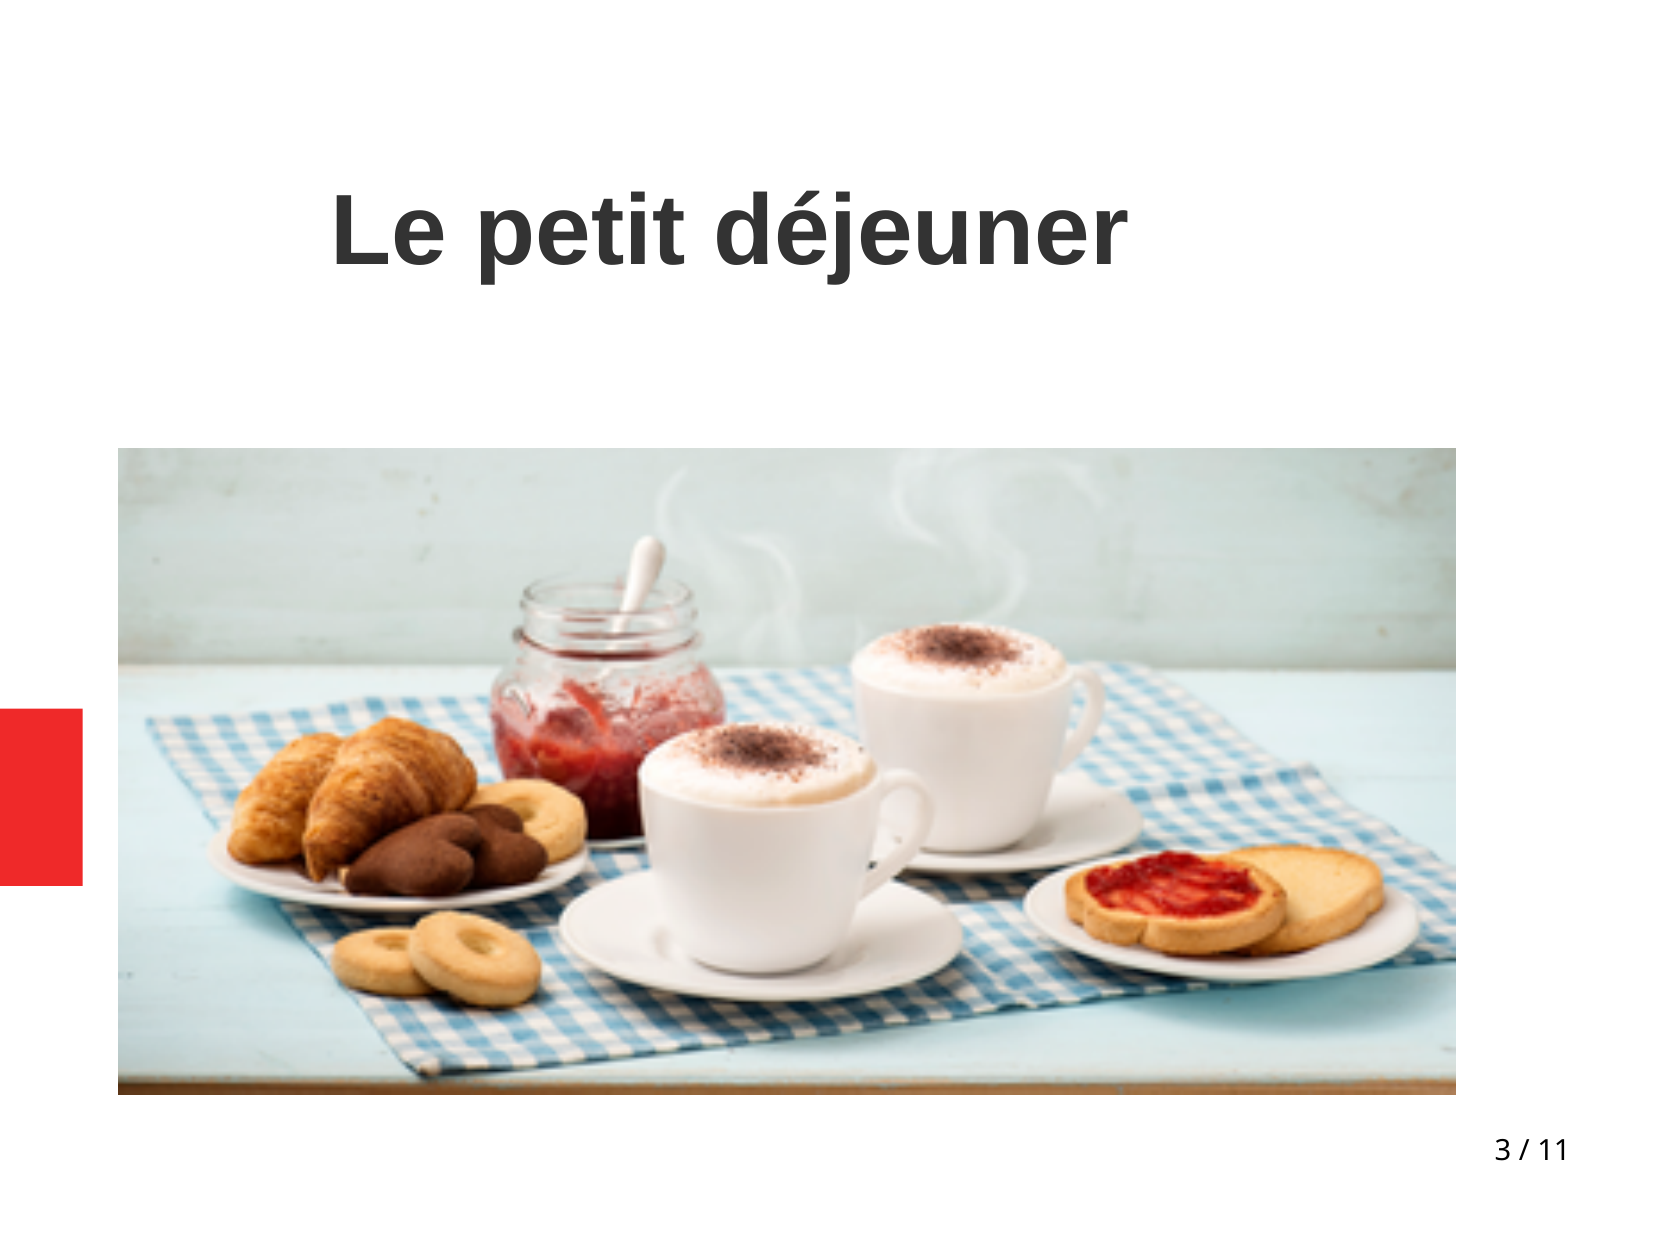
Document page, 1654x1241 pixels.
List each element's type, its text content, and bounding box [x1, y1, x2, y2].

picture [118, 448, 1456, 1095]
title Le petit déjeuner [330, 129, 1300, 331]
